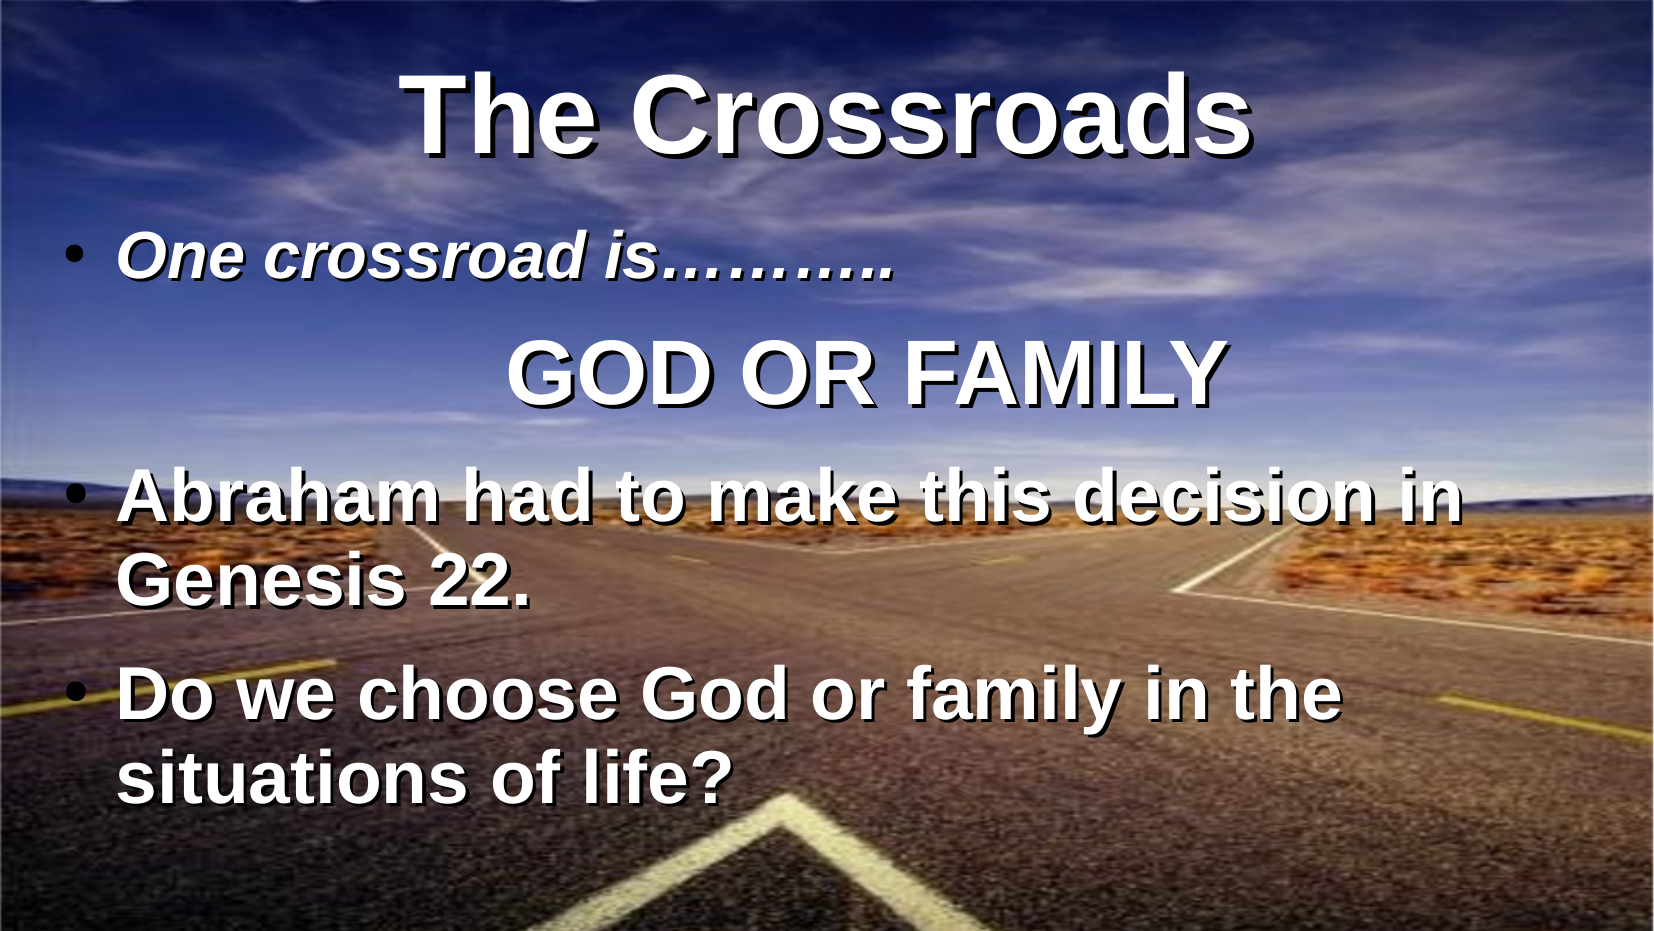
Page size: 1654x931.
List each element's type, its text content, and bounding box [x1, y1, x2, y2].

picture [0, 0, 1654, 931]
list One crossroad is……….. GOD OR FAMILY Abraham had to make this decision in Genesis 22. Do we choose God or family in the situations of life? [45, 217, 1621, 916]
title The Crossroads [82, 37, 1571, 193]
